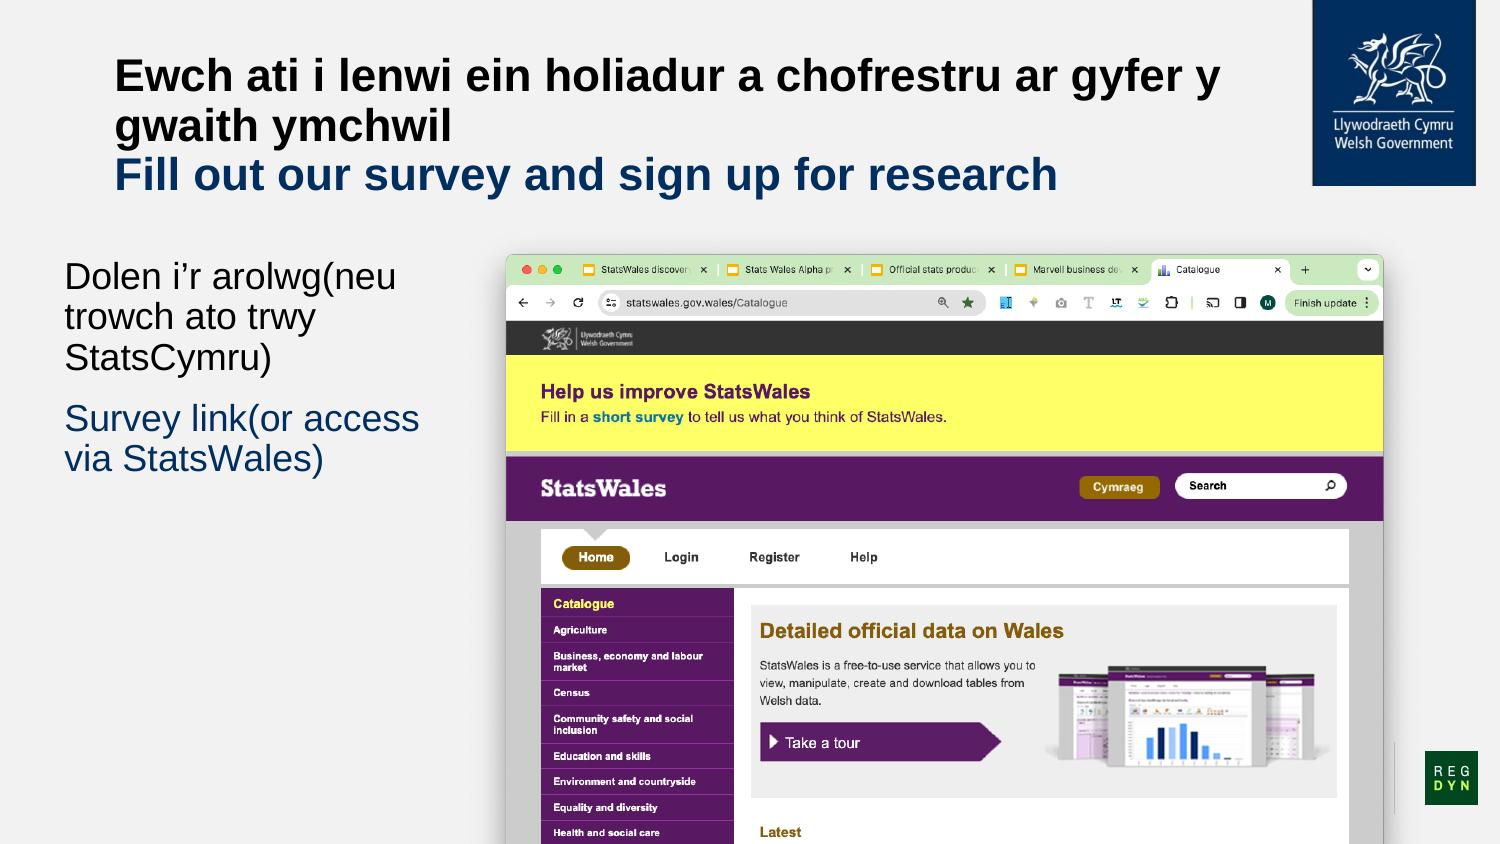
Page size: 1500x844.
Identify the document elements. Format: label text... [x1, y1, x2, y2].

title Dolen i’r arolwg (neu trowch ato trwy StatsCymru) Survey link (or access via StatsWales) [53, 251, 469, 844]
title Ewch ati i lenwi ein holiadur a chofrestru ar gyfer y gwaith ymchwil Fill out our survey and sign up for research [103, 44, 1302, 209]
picture [463, 225, 1478, 844]
